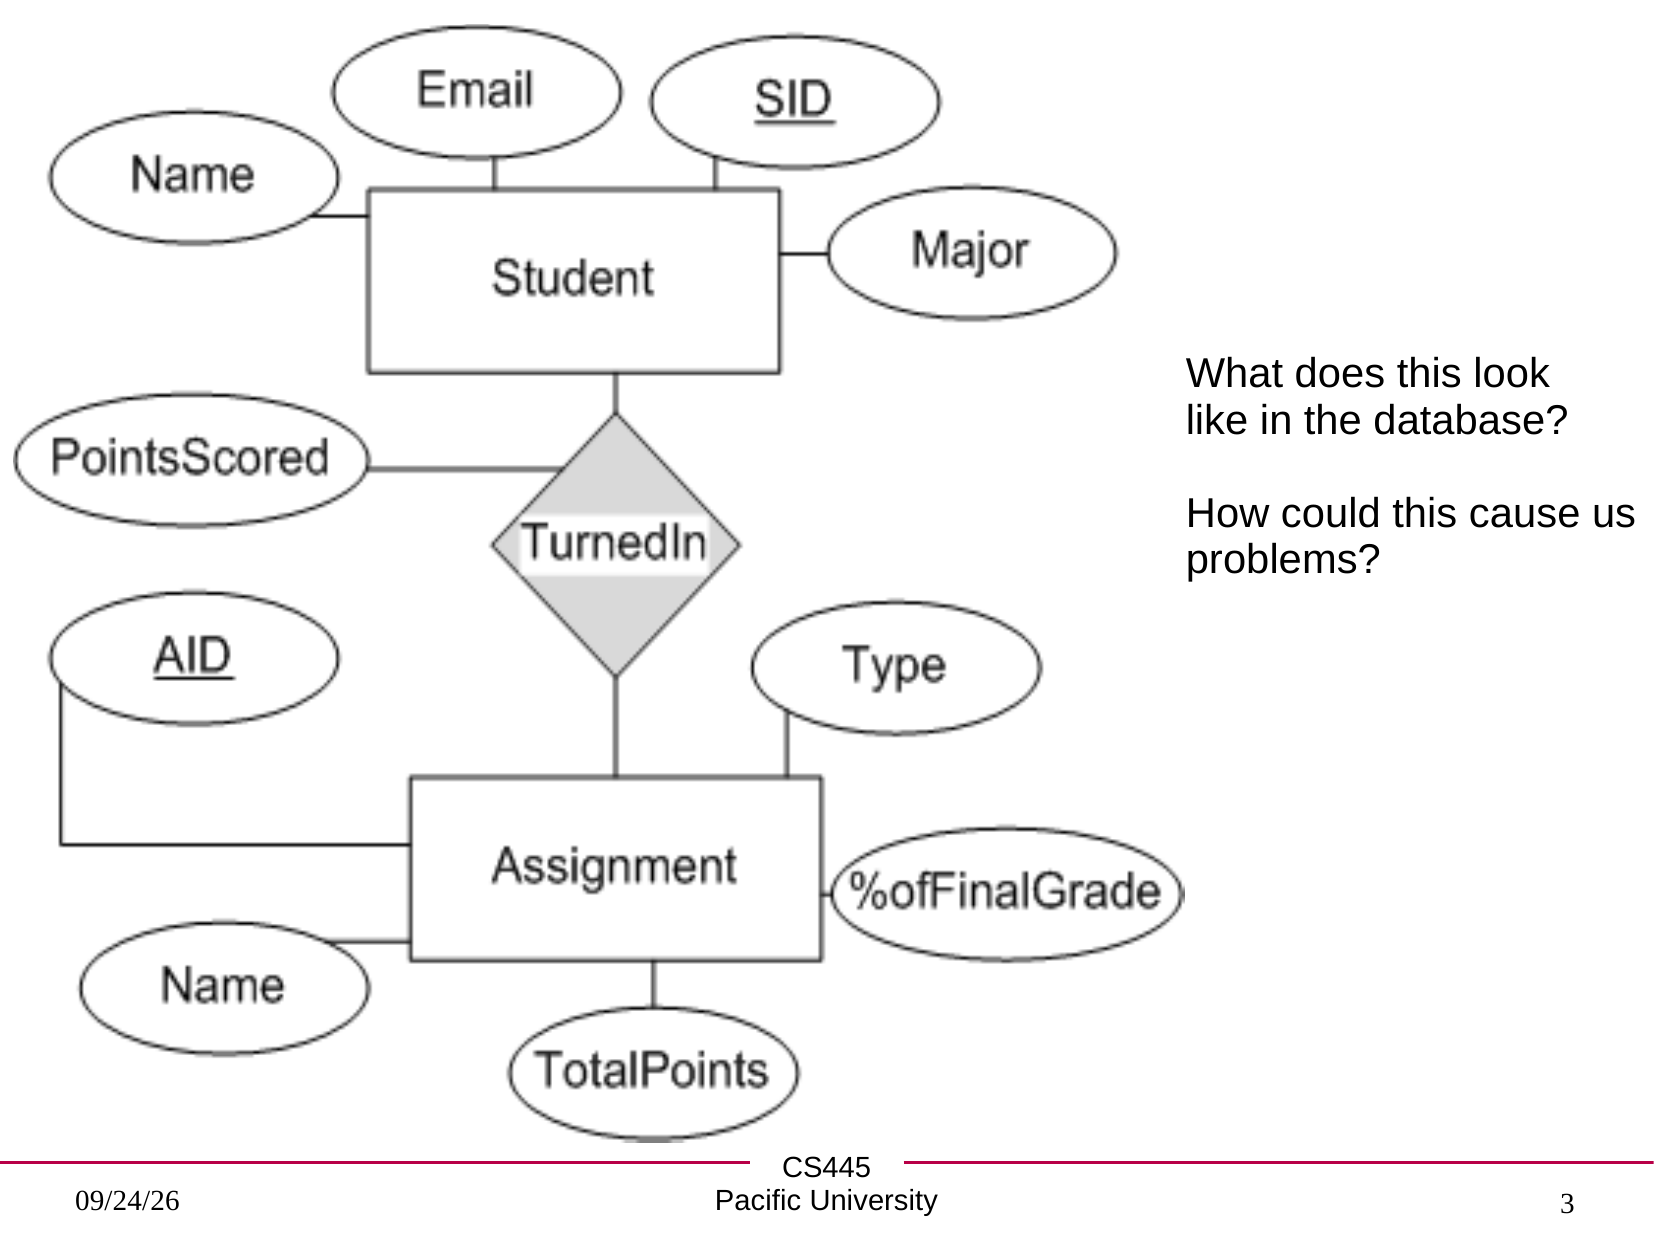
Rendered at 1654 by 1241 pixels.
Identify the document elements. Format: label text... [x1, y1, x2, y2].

picture [13, 24, 1185, 1143]
text_box What does this look like in the database? How could this cause us problems? [1185, 342, 1654, 651]
